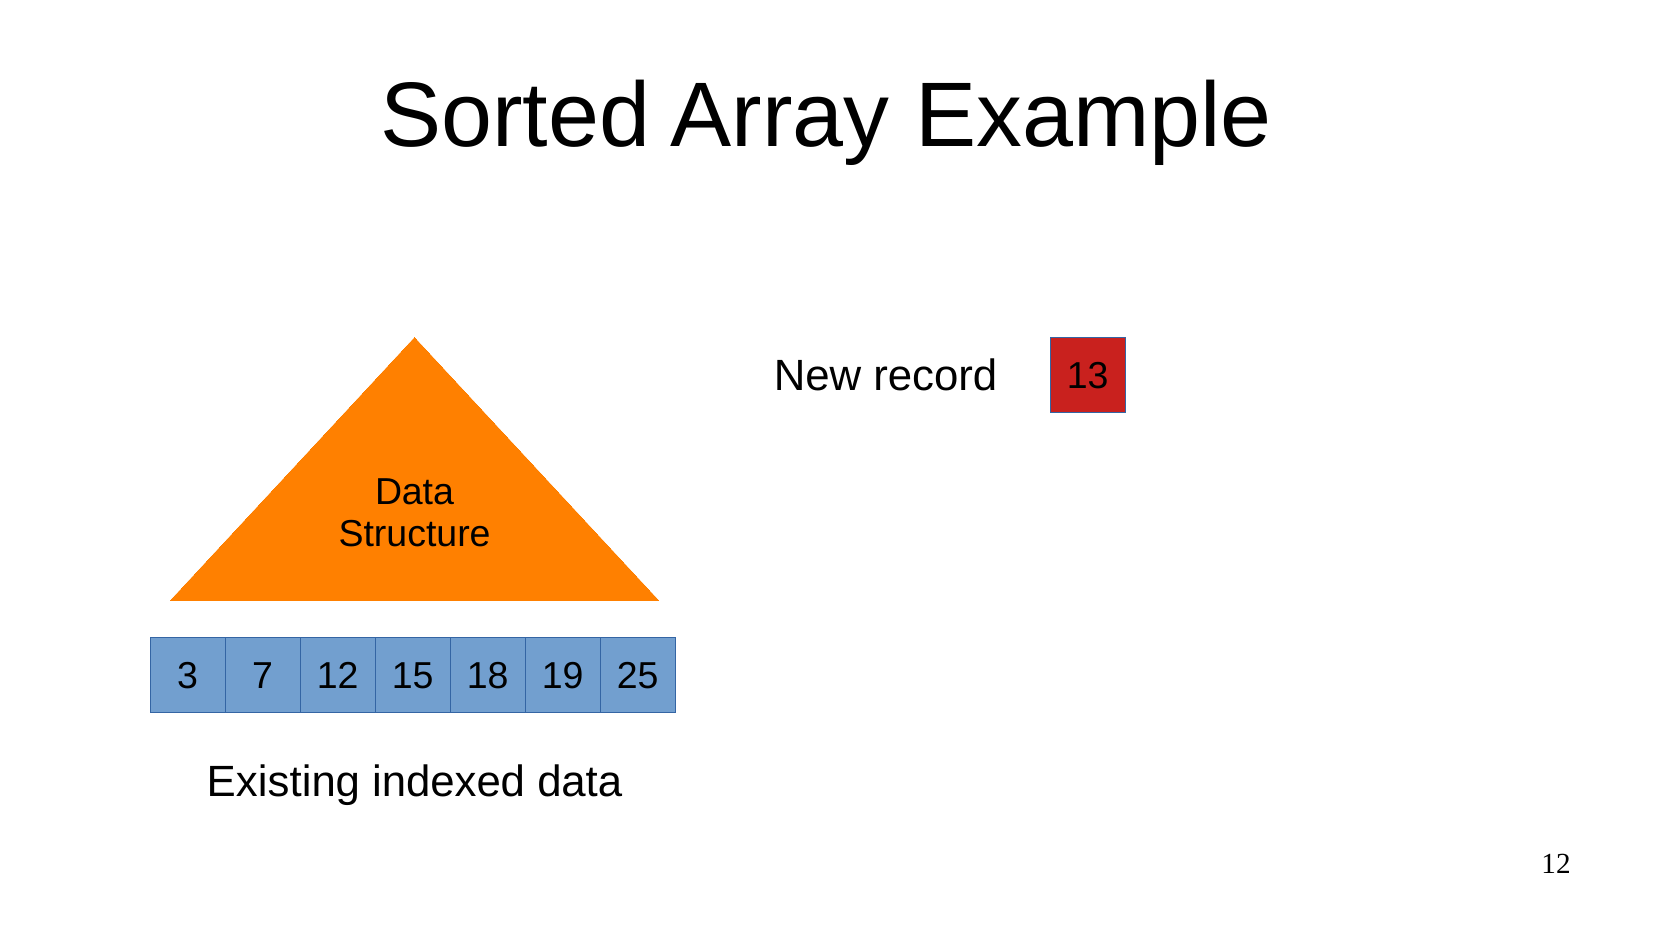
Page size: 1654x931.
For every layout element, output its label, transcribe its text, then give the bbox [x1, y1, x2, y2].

text_box 18 [451, 637, 525, 713]
text_box 15 [375, 637, 451, 713]
text_box 13 [1050, 337, 1126, 413]
text_box 12 [301, 637, 375, 713]
text_box Data Structure [170, 337, 659, 601]
text_box 7 [225, 637, 301, 713]
text_box 3 [150, 637, 225, 713]
text_box New record [759, 343, 1013, 407]
title Sorted Array Example [82, 37, 1571, 193]
text_box Existing indexed data [191, 750, 638, 814]
text_box 25 [601, 637, 676, 713]
text_box 19 [525, 637, 601, 713]
